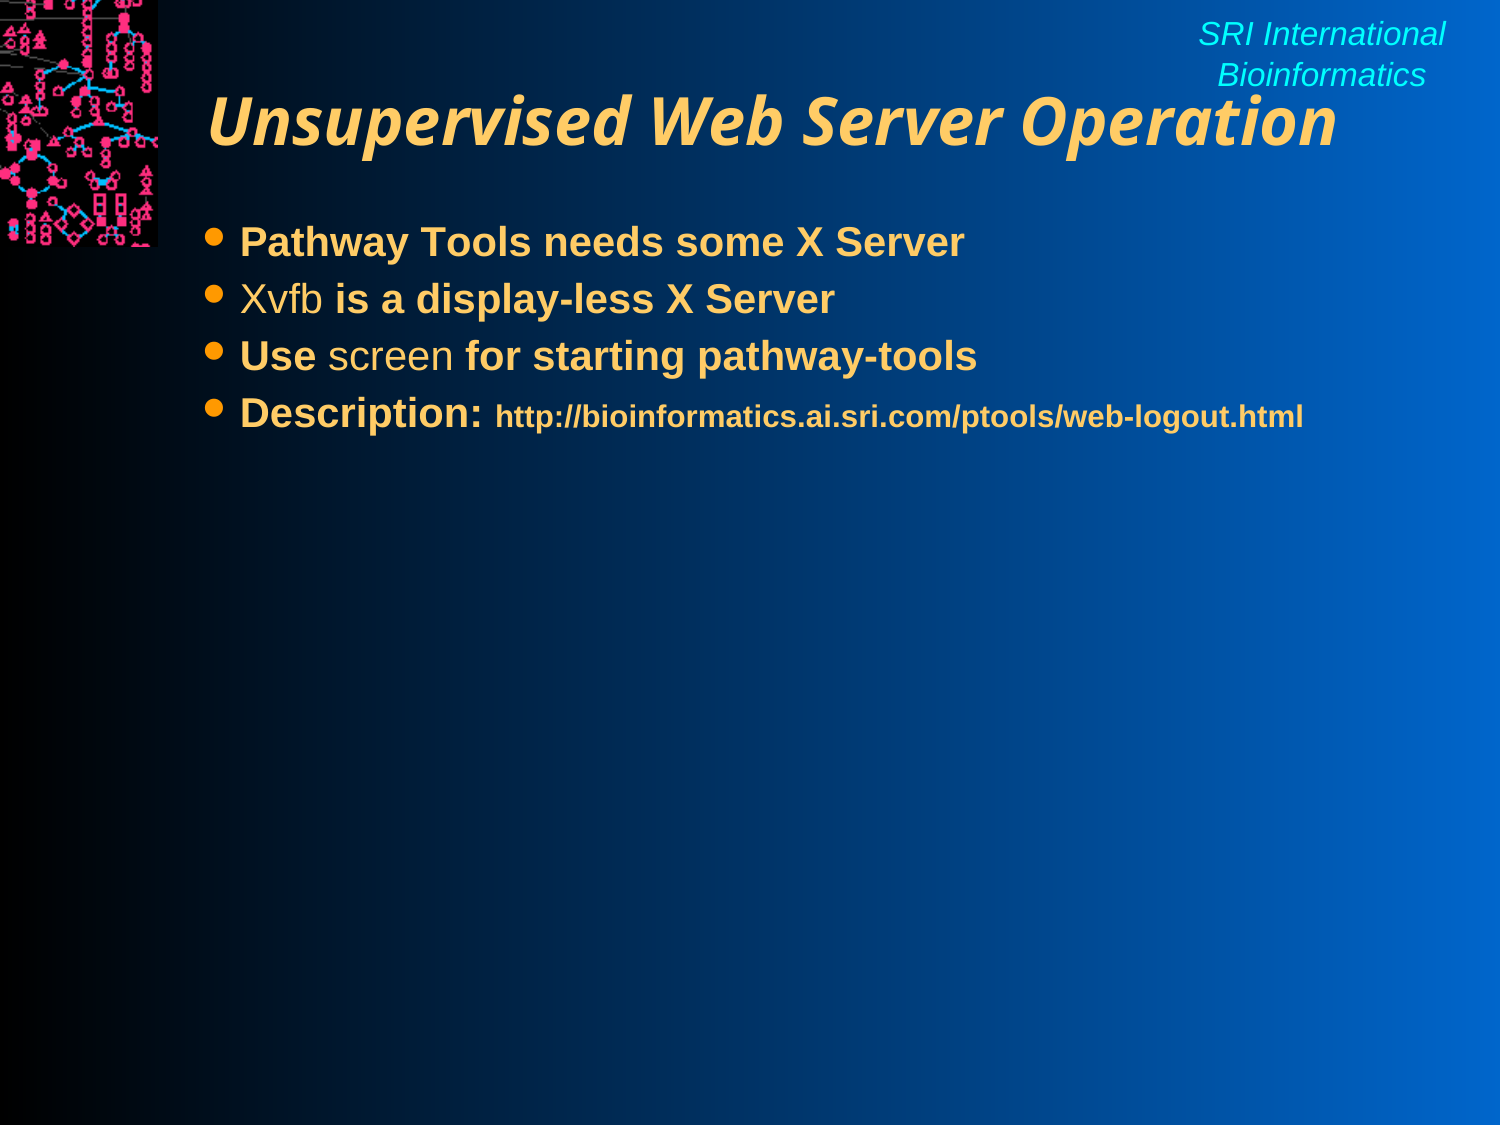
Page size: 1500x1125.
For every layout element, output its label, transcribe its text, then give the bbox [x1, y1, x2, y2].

picture [0, 0, 158, 247]
list Pathway Tools needs some X Server Xvfb is a display-less X Server Use screen for starting pathway-tools Description: http://bioinformatics.ai.sri.com/ptools/web-logout.html [187, 212, 1463, 1043]
title Unsupervised Web Server Operation [191, 29, 1462, 212]
